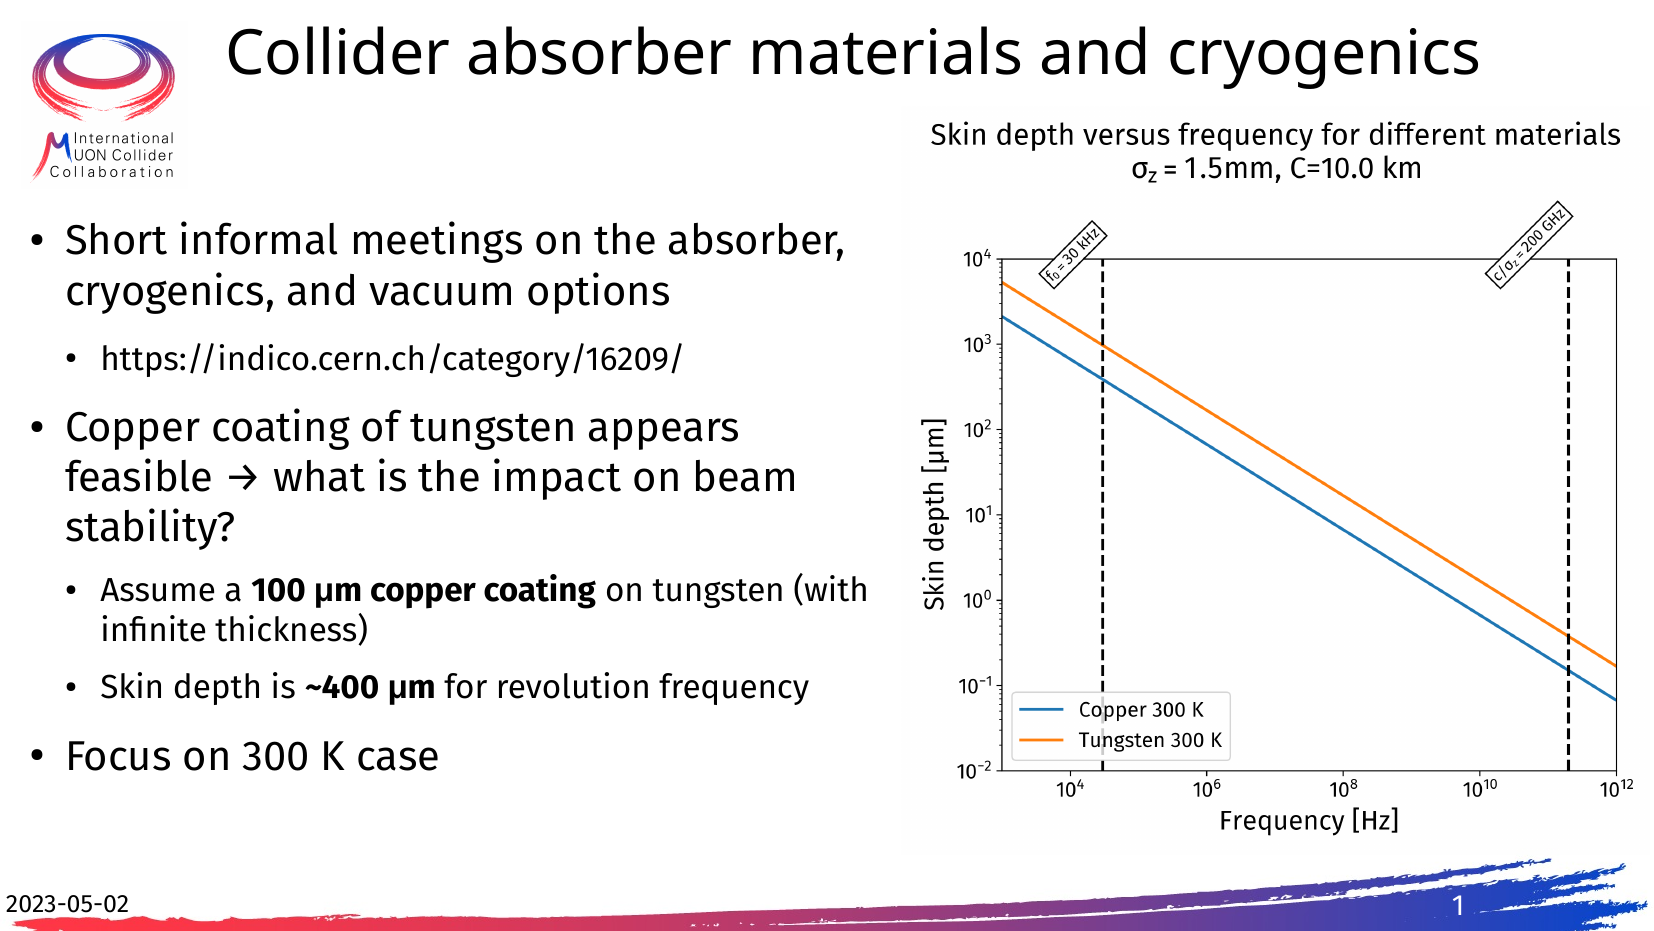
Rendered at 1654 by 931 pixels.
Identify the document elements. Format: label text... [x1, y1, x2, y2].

list Short informal meetings on the absorber, cryogenics, and vacuum options https://indico.cern.ch/category/16209/ Copper coating of tungsten appears feasible → what is the impact on beam stability? Assume a 100 μm copper coating on tungsten (with infinite thickness) Skin depth is ~400 μm for revolution frequency Focus on 300 K case [0, 215, 877, 863]
picture [0, 106, 1654, 931]
picture [21, 21, 188, 189]
title Collider absorber materials and cryogenics [225, 7, 1571, 268]
